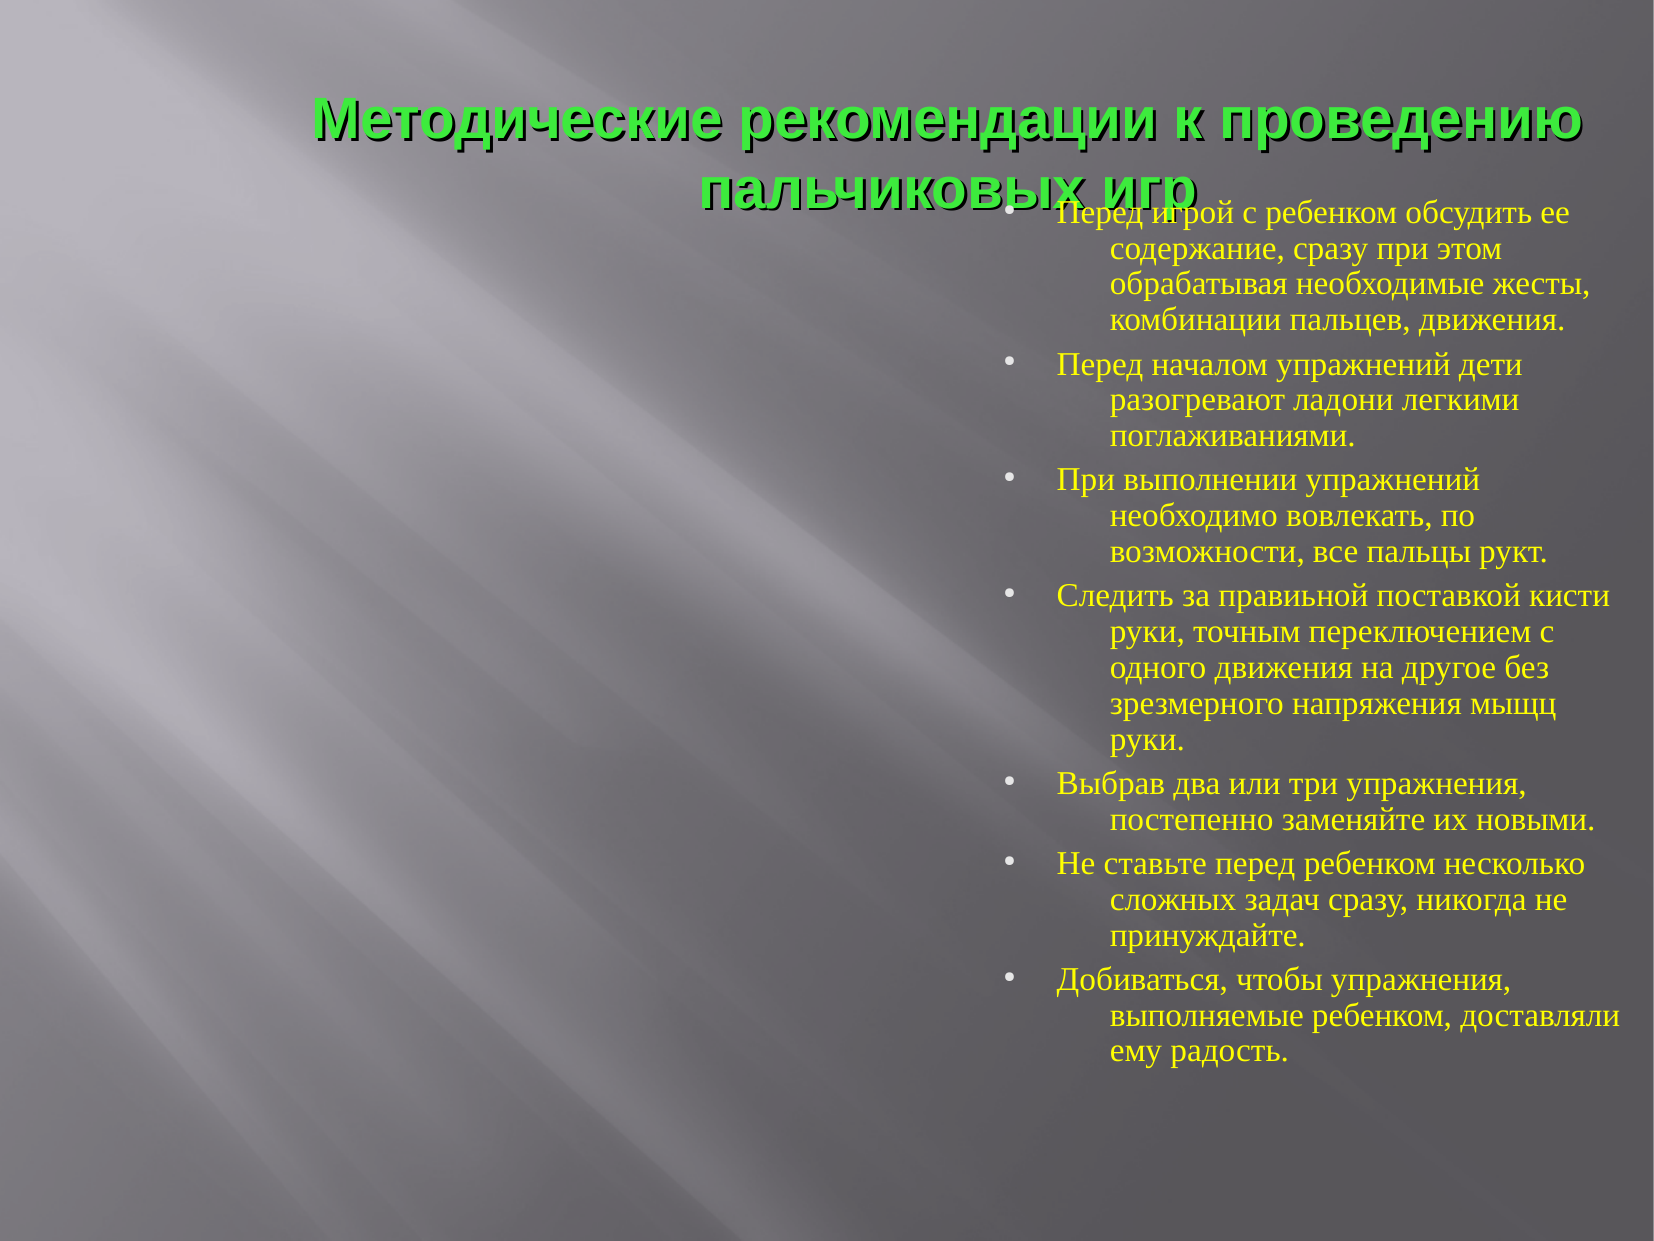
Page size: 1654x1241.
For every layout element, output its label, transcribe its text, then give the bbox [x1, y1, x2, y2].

list Перед игрой с ребенком обсудить ее содержание, сразу при этом обрабатывая необходимые жесты, комбинации пальцев, движения. Перед началом упражнений дети разогревают ладони легкими поглаживаниями. При выполнении упражнений необходимо вовлекать, по возможности, все пальцы рукт. Следить за правиьной поставкой кисти руки, точным переключением с одного движения на другое без зрезмерного напряжения мыщц руки. Выбрав два или три упражнения, постепенно заменяйте их новыми. Не ставьте перед ребенком несколько сложных задач сразу, никогда не принуждайте. Добиваться, чтобы упражнения, выполняемые ребенком, доставляли ему радость. [951, 186, 1654, 1123]
title Методические рекомендации к проведению пальчиковых игр [241, 53, 1654, 247]
picture [143, 727, 680, 1093]
picture [147, 265, 681, 666]
